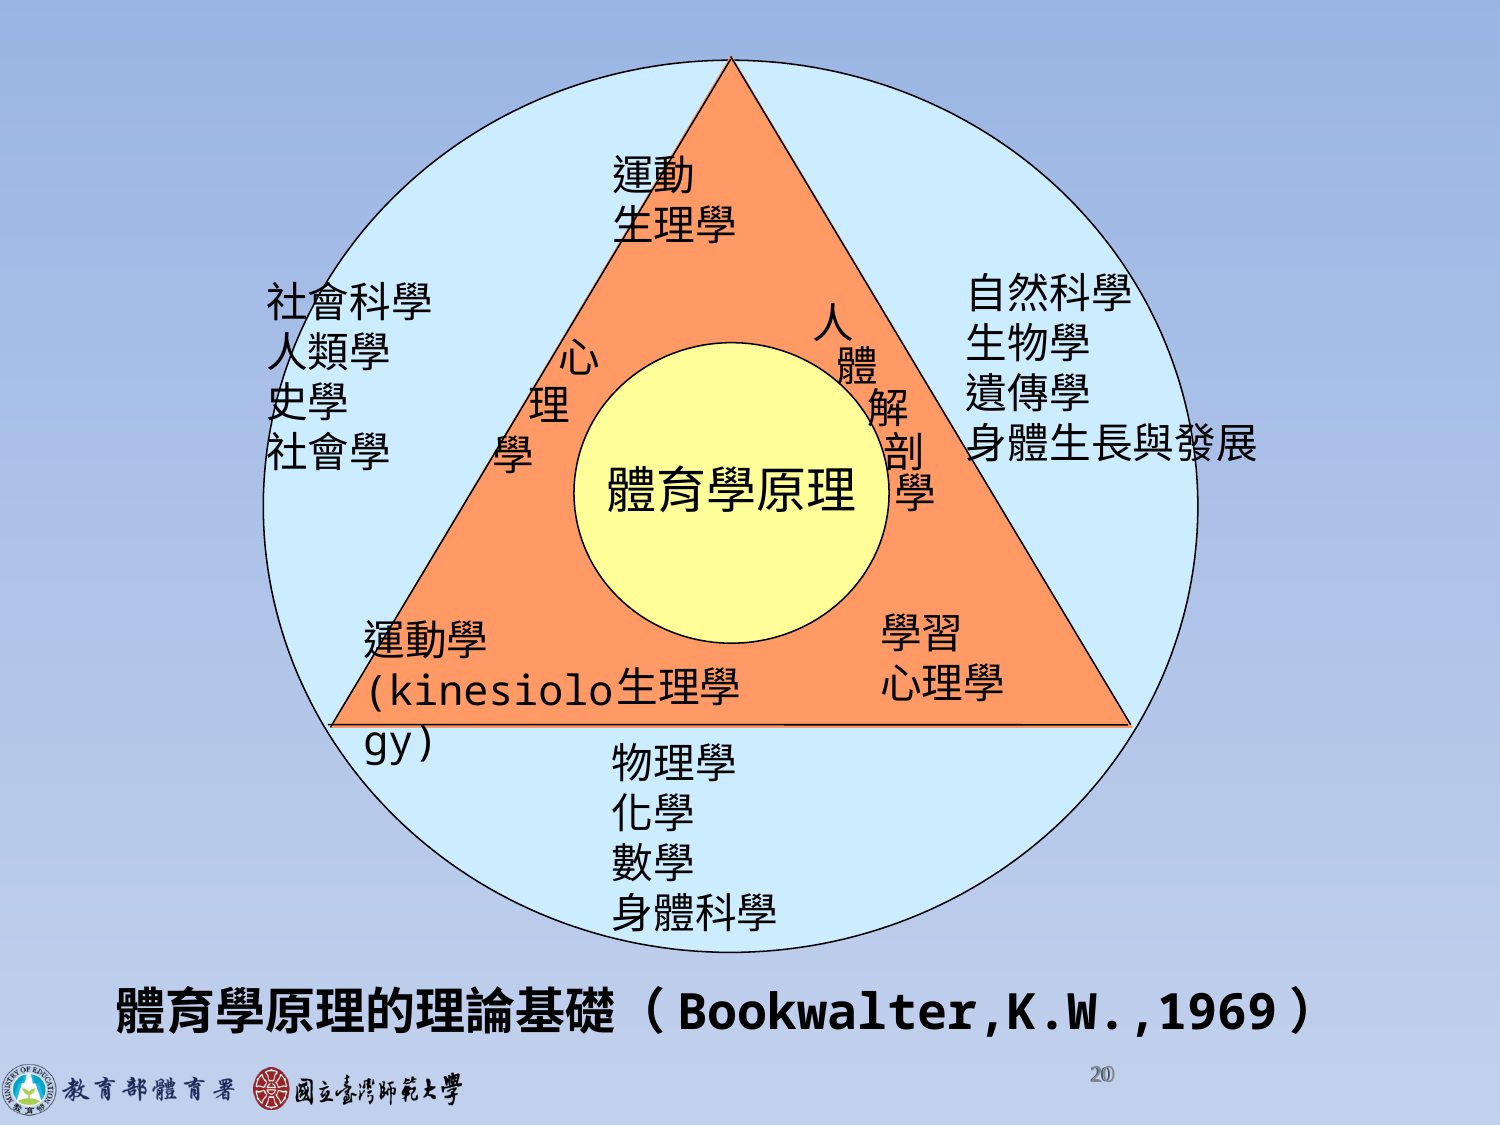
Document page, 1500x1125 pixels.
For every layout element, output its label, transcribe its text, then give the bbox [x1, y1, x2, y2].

text_box [684, 61, 779, 141]
text_box [585, 269, 870, 451]
text_box 心 [543, 326, 644, 423]
text_box [1003, 515, 1054, 599]
text_box 自然科學 生物學 遺傳學 身體生長與發展 [950, 258, 1285, 482]
text_box [335, 54, 734, 299]
text_box 運動 生理學 [597, 141, 865, 269]
text_box [1074, 1042, 1426, 1103]
text_box [734, 59, 1119, 377]
text_box 物理學 化學 數學 身體科學 [596, 729, 864, 953]
text_box 運動學 (kinesiology) [348, 606, 640, 735]
text_box 體 [821, 335, 922, 431]
text_box [369, 735, 381, 752]
text_box 解 [852, 377, 953, 473]
text_box [395, 735, 406, 750]
text_box [263, 492, 596, 934]
text_box 學 [477, 424, 601, 553]
text_box 體育學原理的理論基礎（Bookwalter,K.W.,1969） [100, 972, 1379, 1047]
text_box 剖 [868, 421, 969, 518]
text_box [335, 702, 348, 723]
text_box 社會科學 人類學 史學 社會學 [251, 268, 585, 492]
text_box 學 [879, 462, 1003, 600]
text_box [864, 482, 1198, 934]
text_box 生理學 [601, 657, 869, 754]
text_box 理 [513, 374, 614, 470]
text_box 學習 心理學 [865, 599, 1133, 728]
text_box 人 [797, 292, 898, 388]
text_box [405, 492, 879, 657]
text_box 體育學原理 [591, 451, 879, 588]
